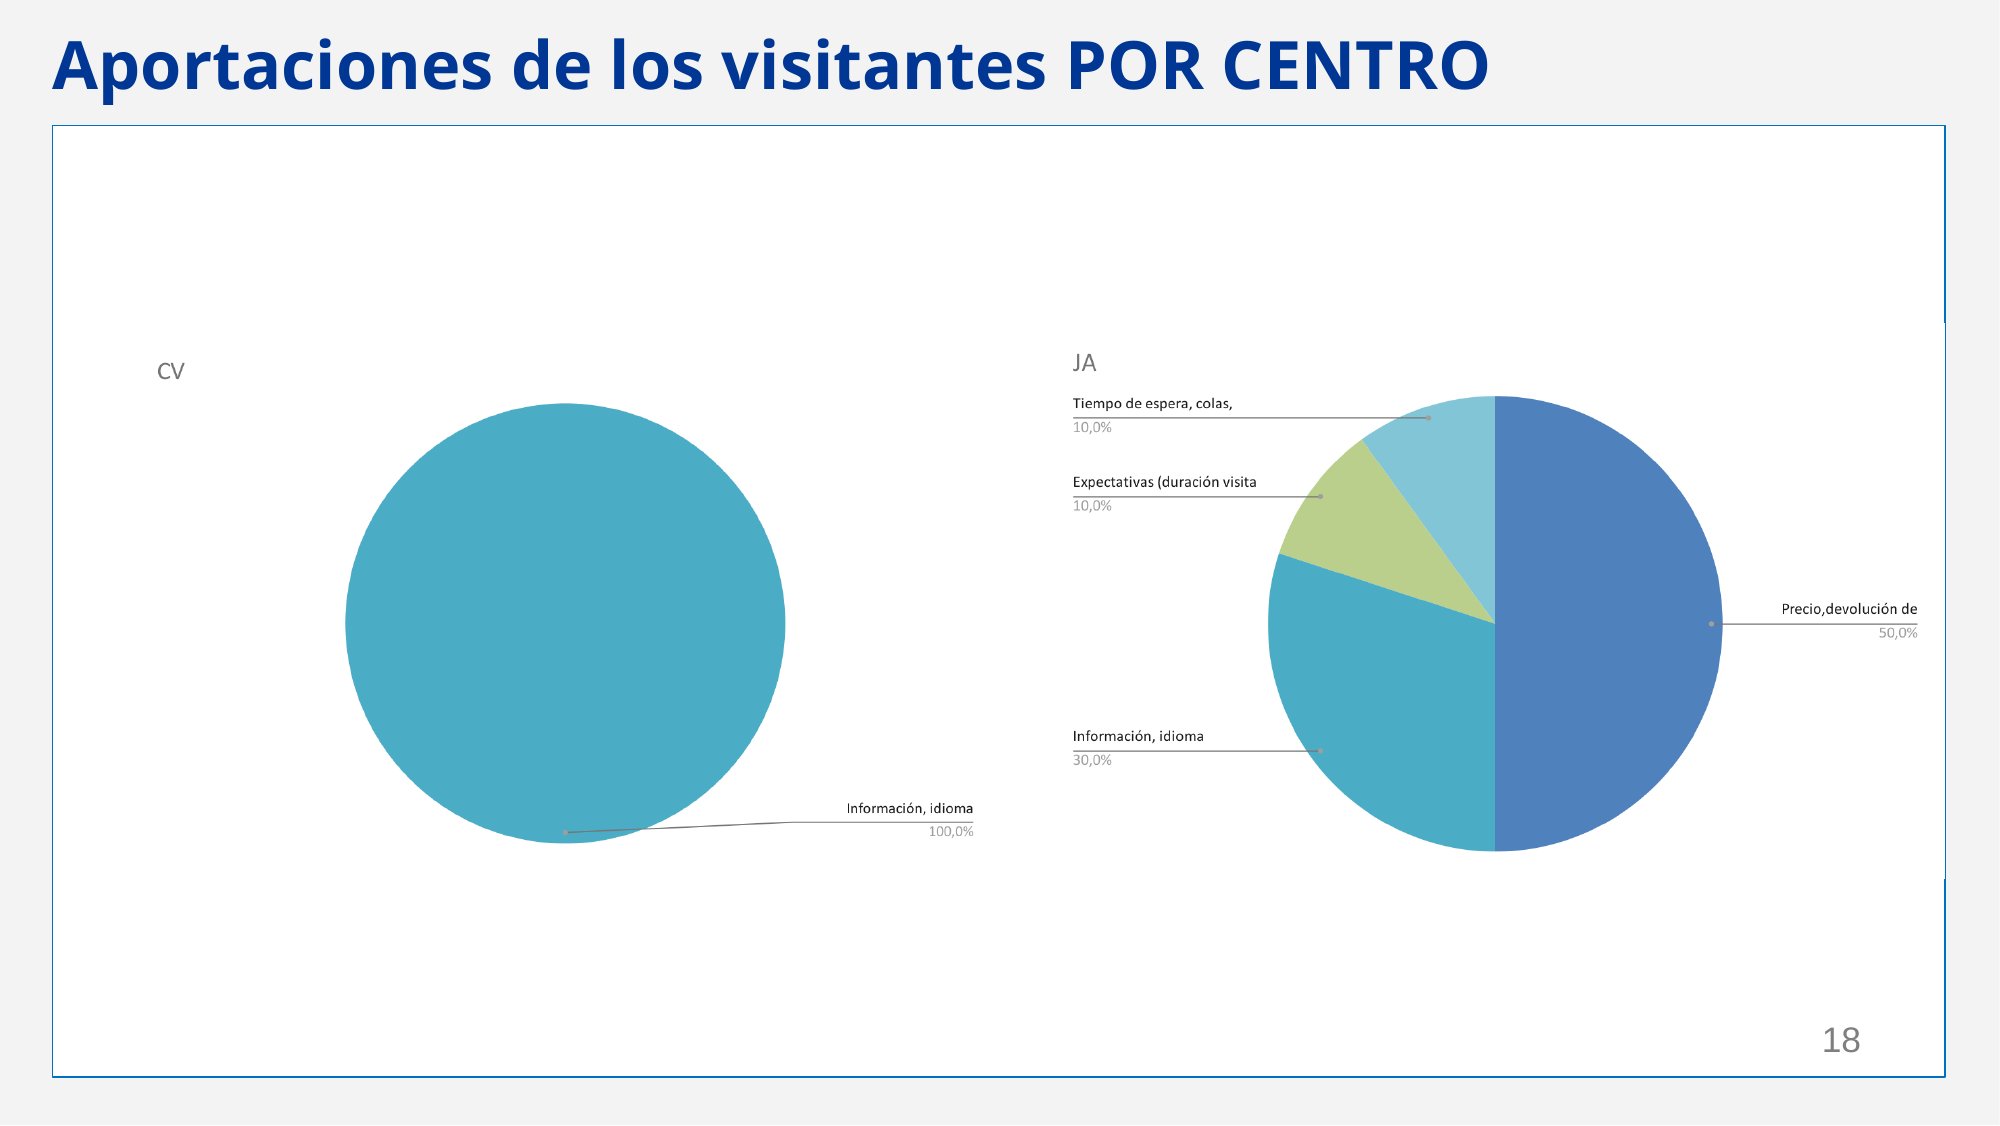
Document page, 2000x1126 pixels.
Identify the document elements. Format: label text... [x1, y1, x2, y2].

picture [130, 333, 1000, 870]
text_box [52, 125, 1945, 1078]
picture [1045, 323, 1945, 879]
text_box Aportaciones de los visitantes POR CENTRO [52, 0, 1945, 125]
slide_number <number> [1412, 1008, 1880, 1069]
